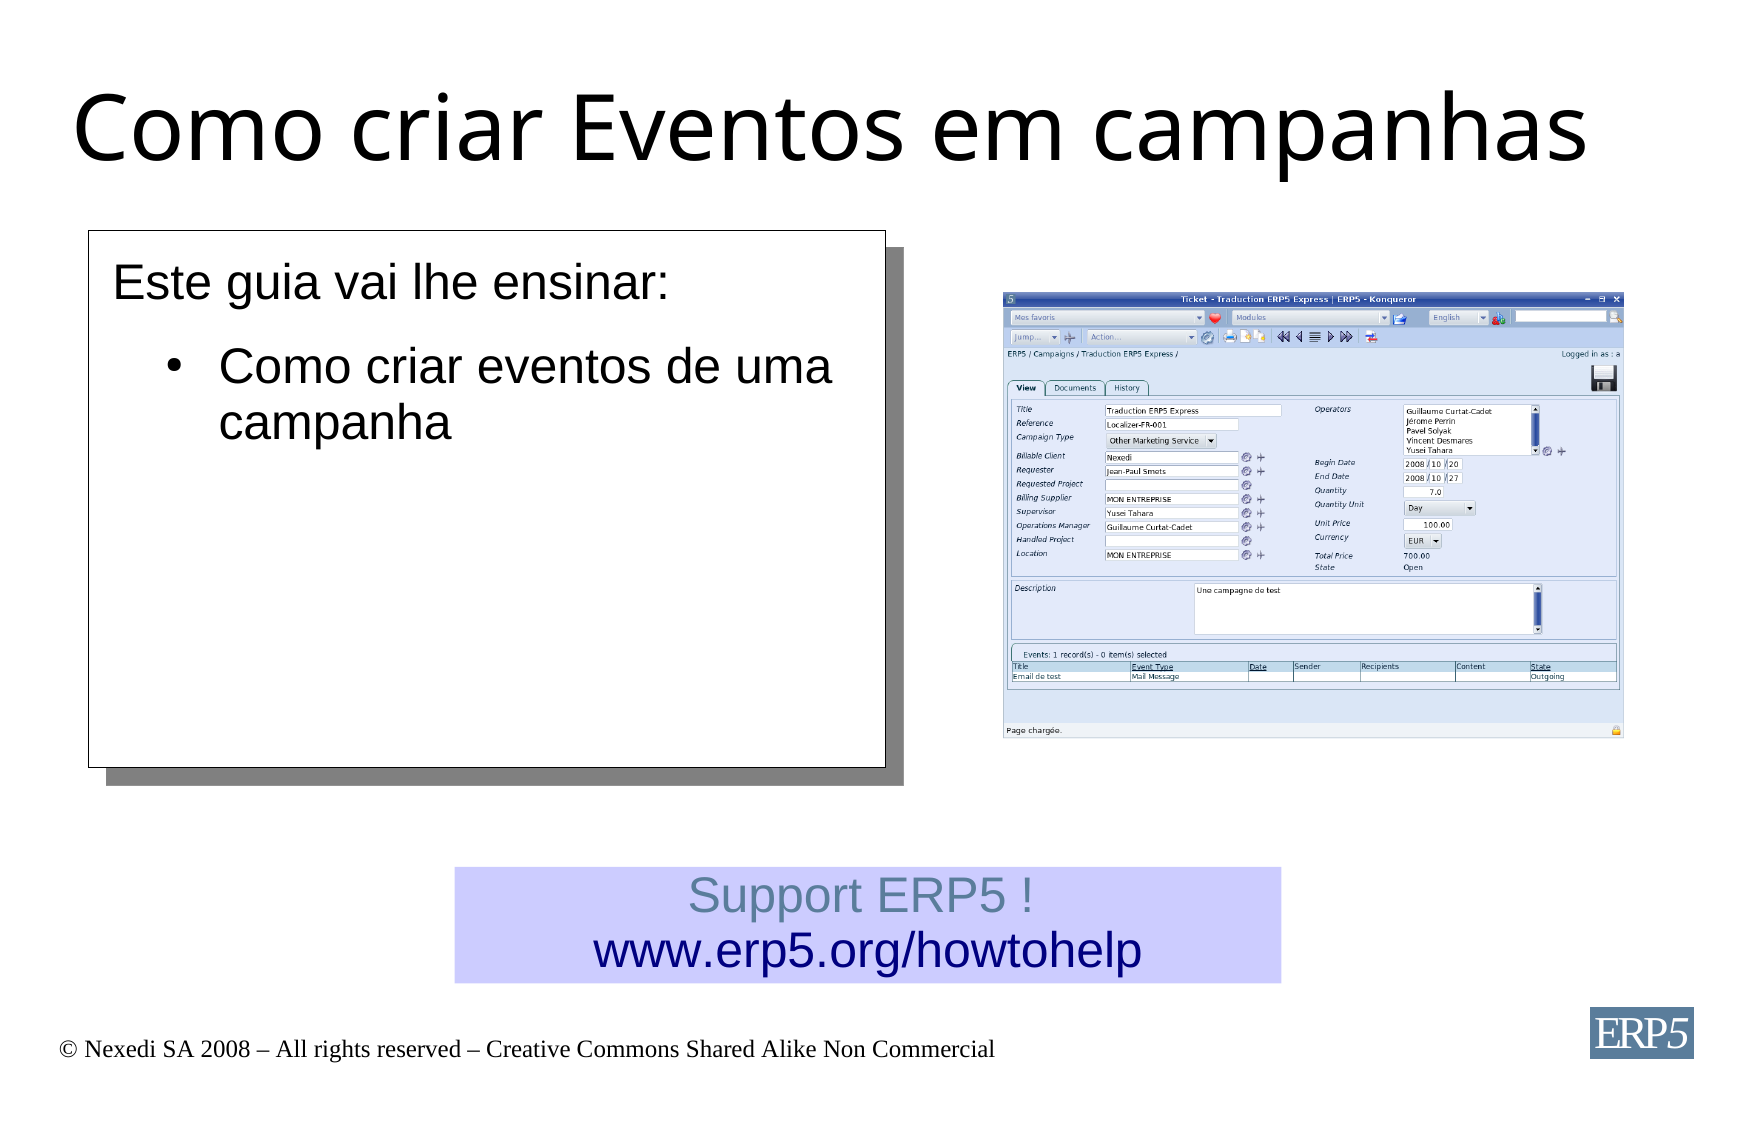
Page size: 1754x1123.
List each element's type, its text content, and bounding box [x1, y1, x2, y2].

text_box Support ERP5 ! www.erp5.org/howtohelp [454, 866, 1282, 984]
picture [1003, 292, 1624, 739]
text_box [88, 230, 886, 768]
list Como criar eventos de uma campanha [147, 338, 861, 709]
title Como criar Eventos em campanhas [71, 63, 1707, 187]
text_box Este guia vai lhe ensinar: [112, 253, 762, 313]
